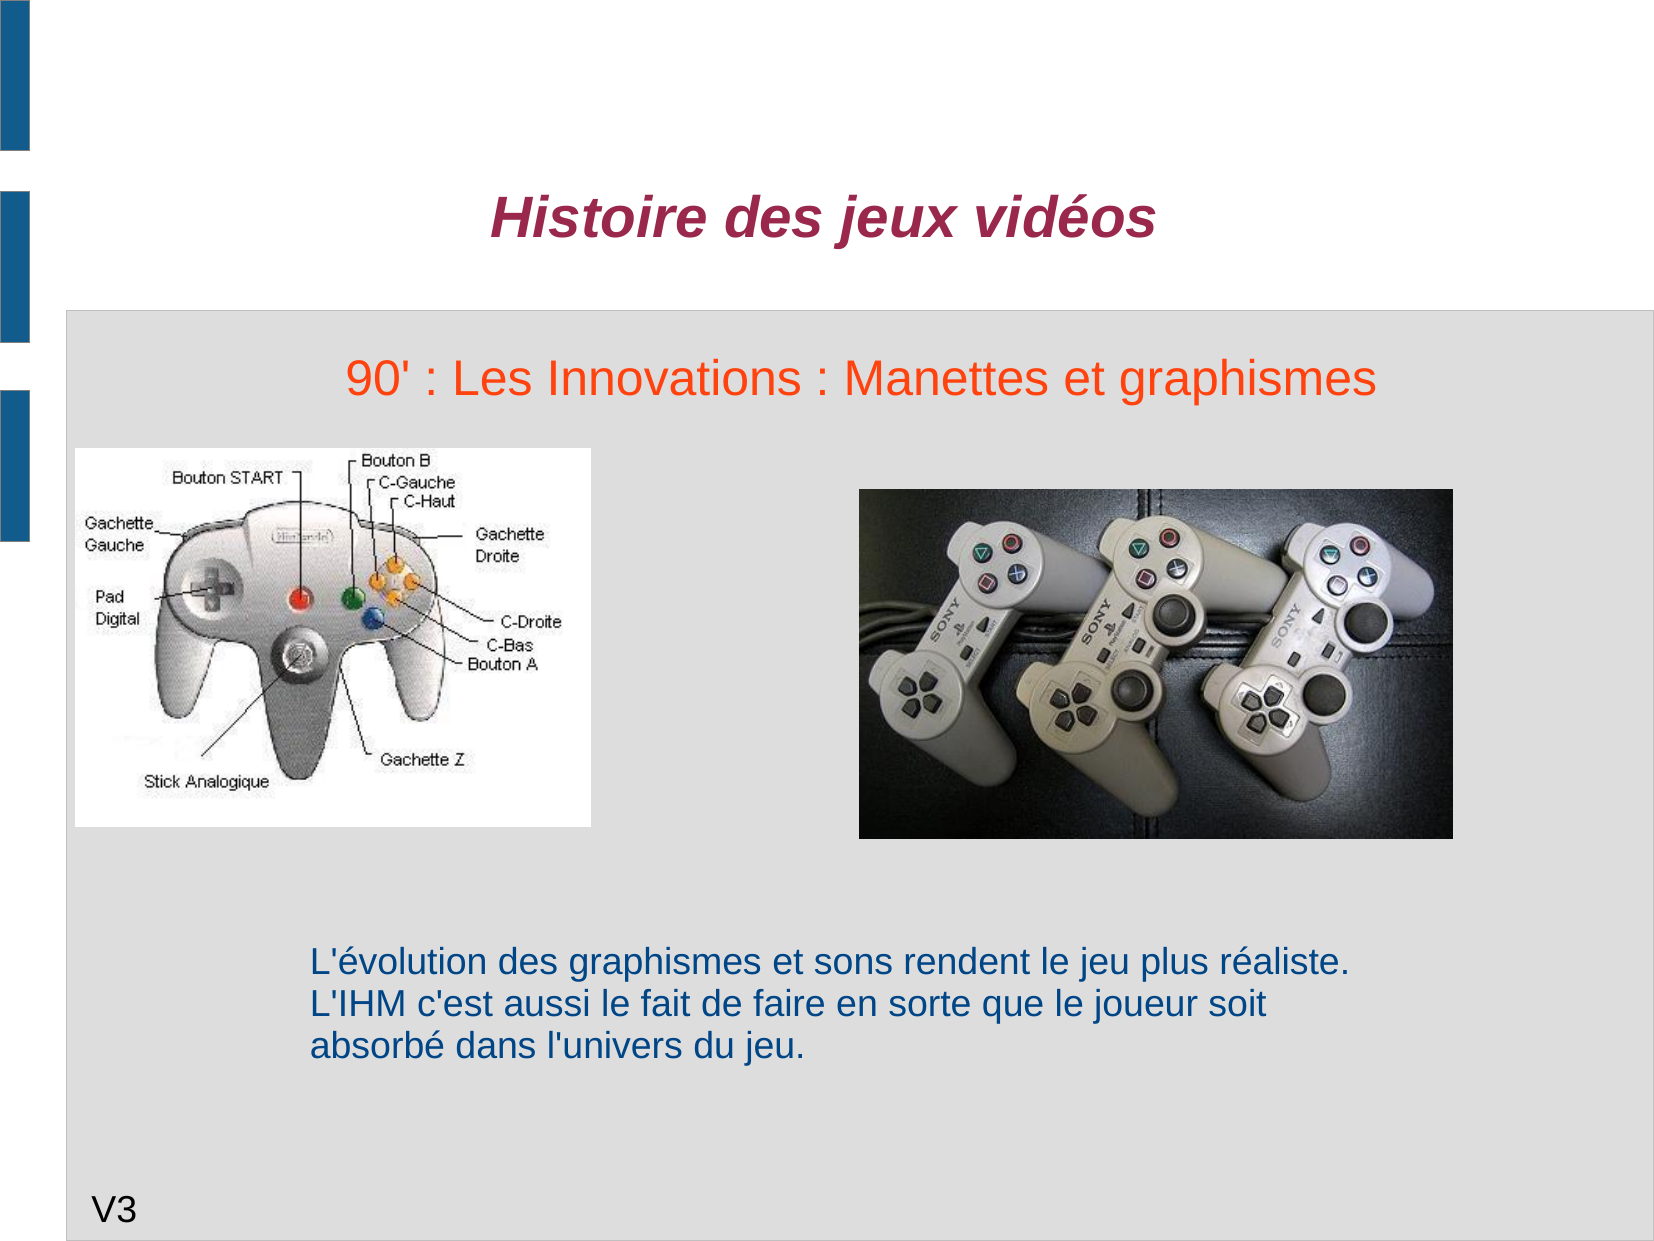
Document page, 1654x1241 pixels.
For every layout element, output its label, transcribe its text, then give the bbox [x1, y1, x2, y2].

text_box Histoire des jeux vidéos [102, 106, 1548, 329]
text_box V3 [76, 1181, 153, 1241]
text_box L'évolution des graphismes et sons rendent le jeu plus réaliste. L'IHM c'est aussi le fait de faire en sorte que le joueur soit absorbé dans l'univers du jeu. [295, 933, 1425, 1075]
text_box 90' : Les Innovations : Manettes et graphismes [330, 342, 1394, 414]
picture [75, 448, 591, 827]
picture [859, 489, 1453, 839]
